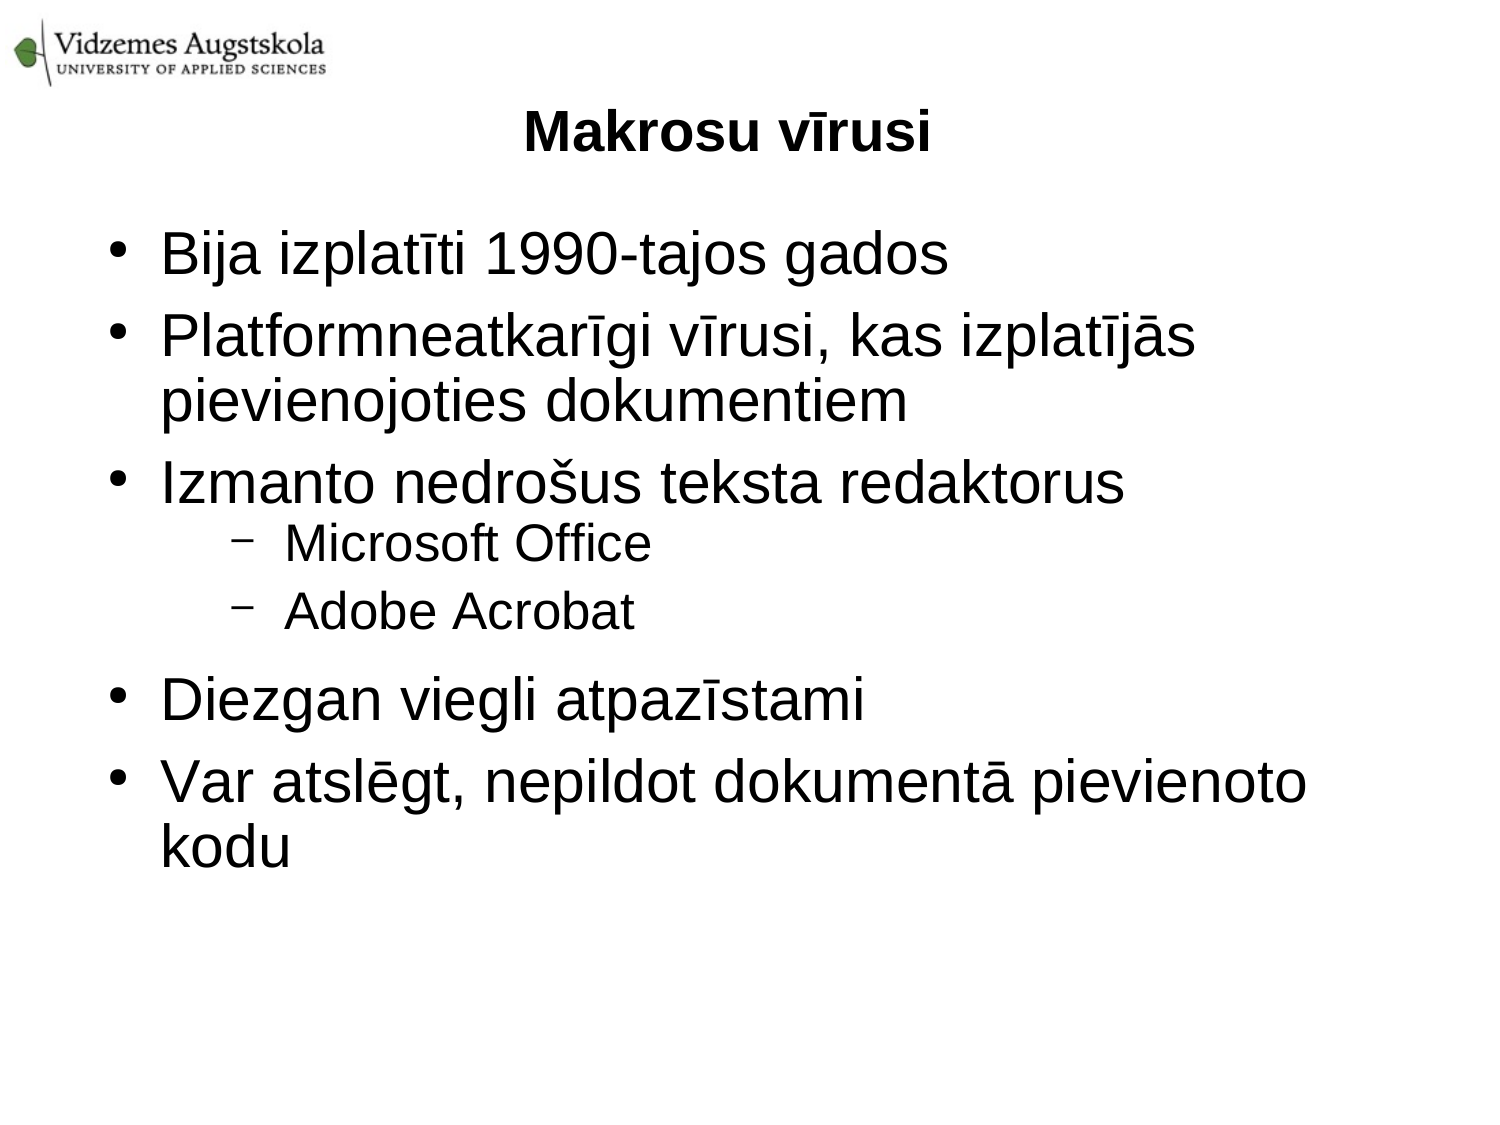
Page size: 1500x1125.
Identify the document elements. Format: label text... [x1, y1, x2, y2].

list Bija izplatīti 1990-tajos gados Platformneatkarīgi vīrusi, kas izplatījās pievienojoties dokumentiem Izmanto nedrošus teksta redaktorus Microsoft Office Adobe Acrobat Diezgan viegli atpazīstami Var atslēgt, nepildot dokumentā pievienoto kodu [74, 214, 1424, 1004]
picture [5, 2, 334, 102]
title Makrosu vīrusi [85, 87, 1372, 177]
